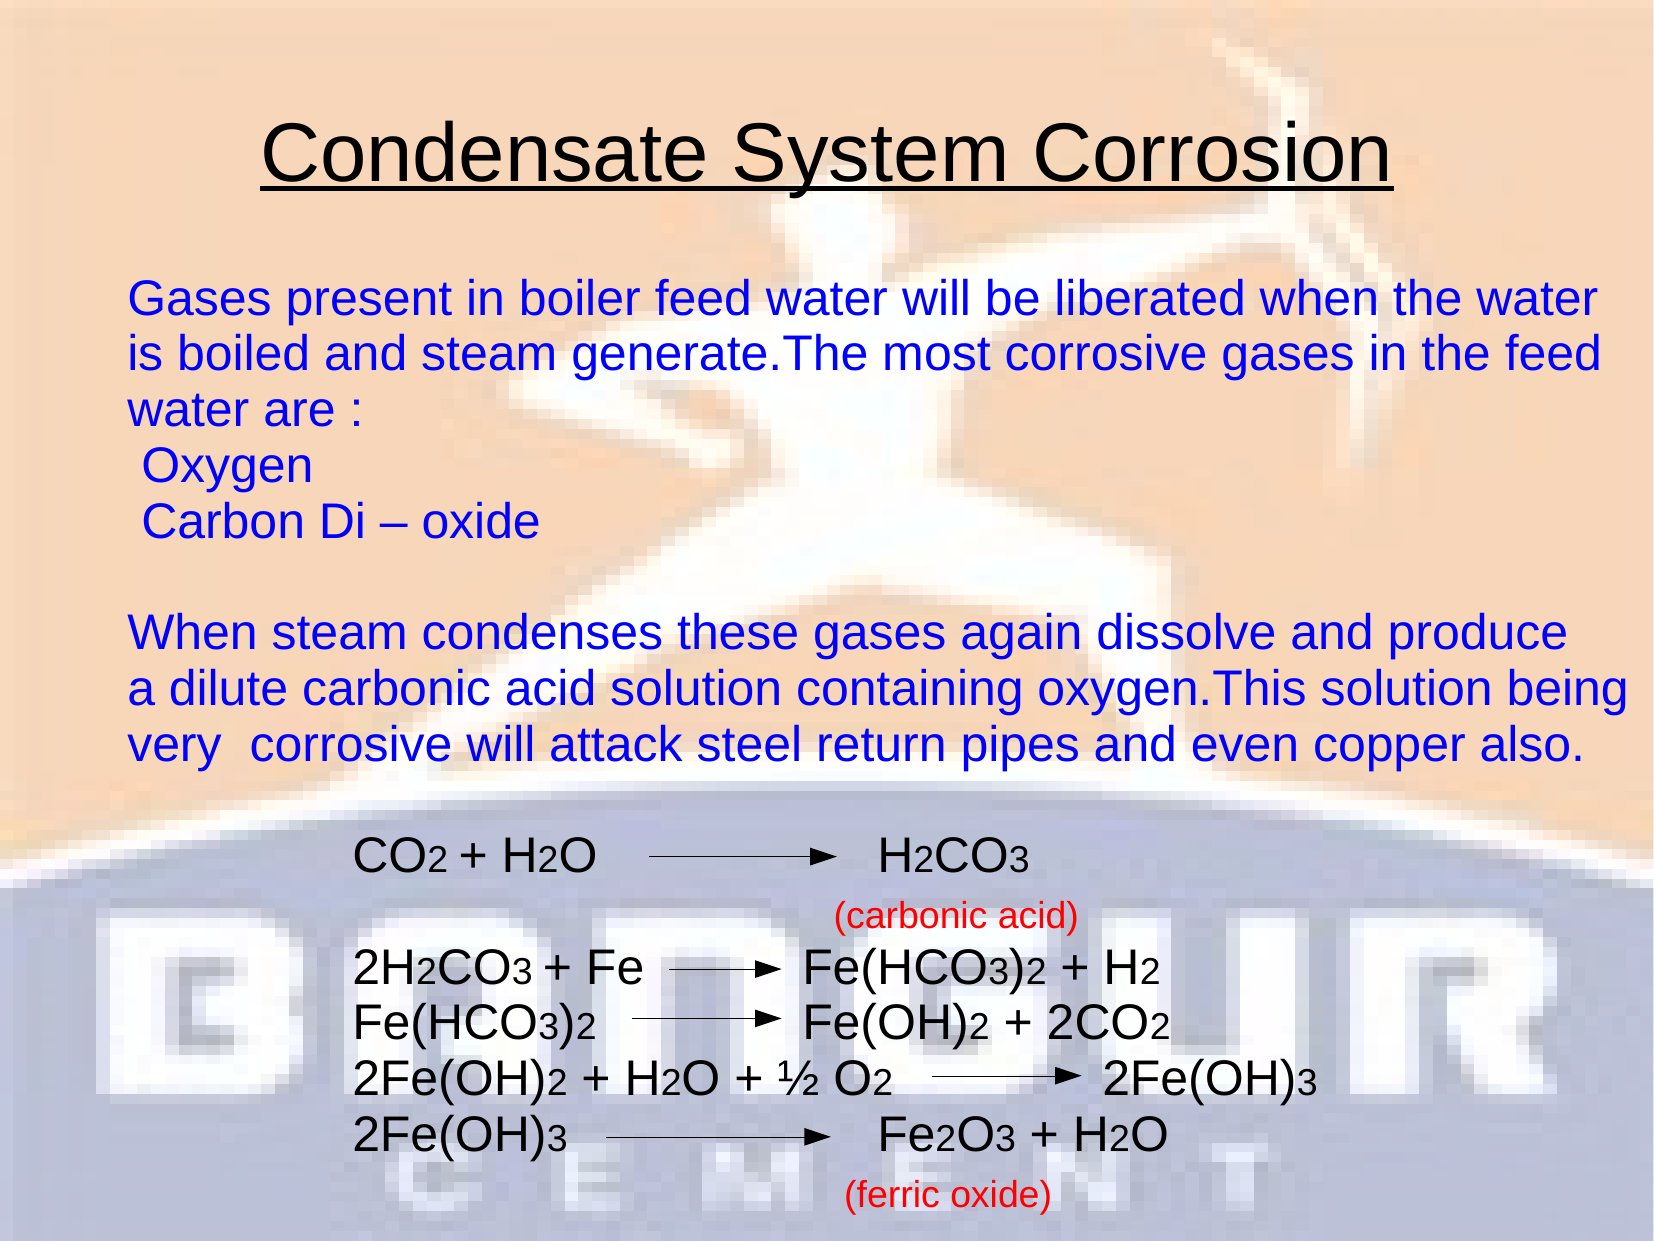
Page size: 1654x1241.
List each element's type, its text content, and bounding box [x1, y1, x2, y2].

picture [0, 0, 1654, 1241]
text_box Gases present in boiler feed water will be liberated when the water is boiled and steam generate.The most corrosive gases in the feed water are : Oxygen Carbon Di – oxide When steam condenses these gases again dissolve and produce a dilute carbonic acid solution containing oxygen.This solution being very corrosive will attack steel return pipes and even copper also. CO2 + H2O H2CO3 (carbonic acid) 2H2CO3 + Fe Fe(HCO3)2 + H2 Fe(HCO3)2 Fe(OH)2 + 2CO2 2Fe(OH)2 + H2O + ½ O2 2Fe(OH)3 2Fe(OH)3 Fe2O3 + H2O (ferric oxide) [112, 262, 1644, 1241]
title Condensate System Corrosion [82, 49, 1571, 257]
